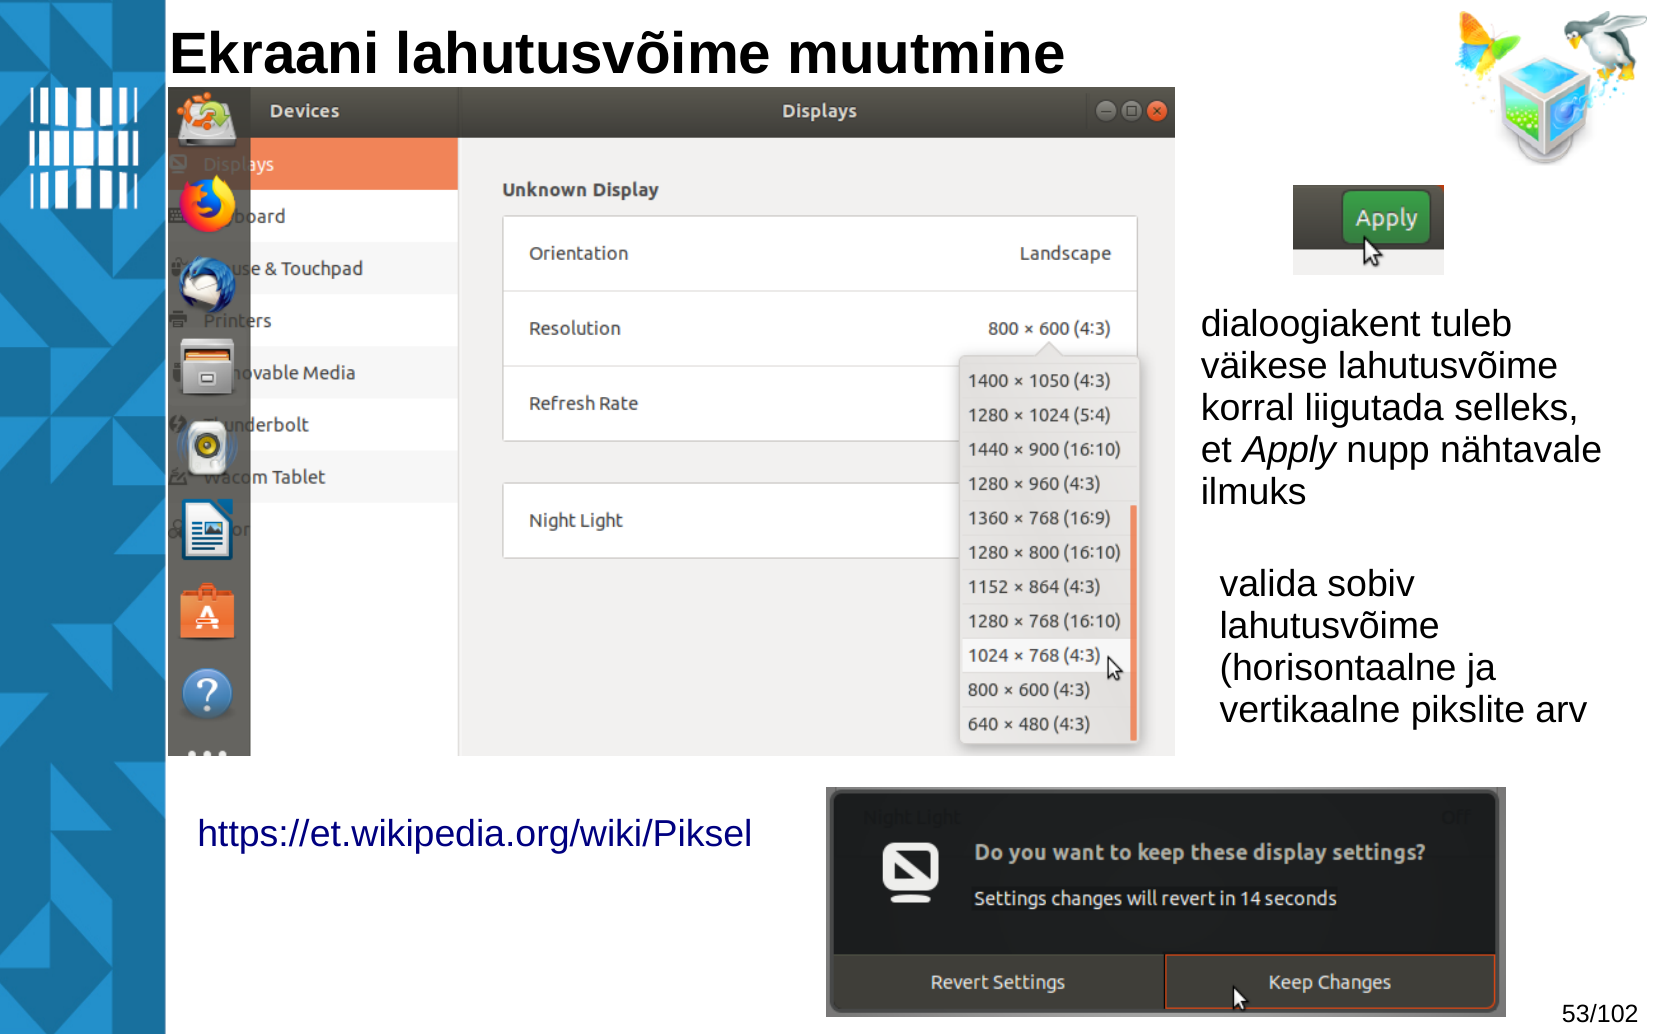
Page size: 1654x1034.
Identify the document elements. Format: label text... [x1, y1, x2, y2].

title Ekraani lahutusvõime muutmine [169, 11, 1571, 95]
text_box valida sobiv lahutusvõime (horisontaalne ja vertikaalne pikslite arv [1204, 555, 1607, 738]
picture [826, 787, 1506, 1017]
text_box dialoogiakent tuleb väikese lahutusvõime korral liigutada selleks, et Apply nupp nähtavale ilmuks [1186, 295, 1630, 521]
text_box https://et.wikipedia.org/wiki/Piksel [182, 805, 768, 863]
picture [168, 87, 1175, 756]
picture [1293, 185, 1444, 275]
picture [1452, 7, 1653, 166]
